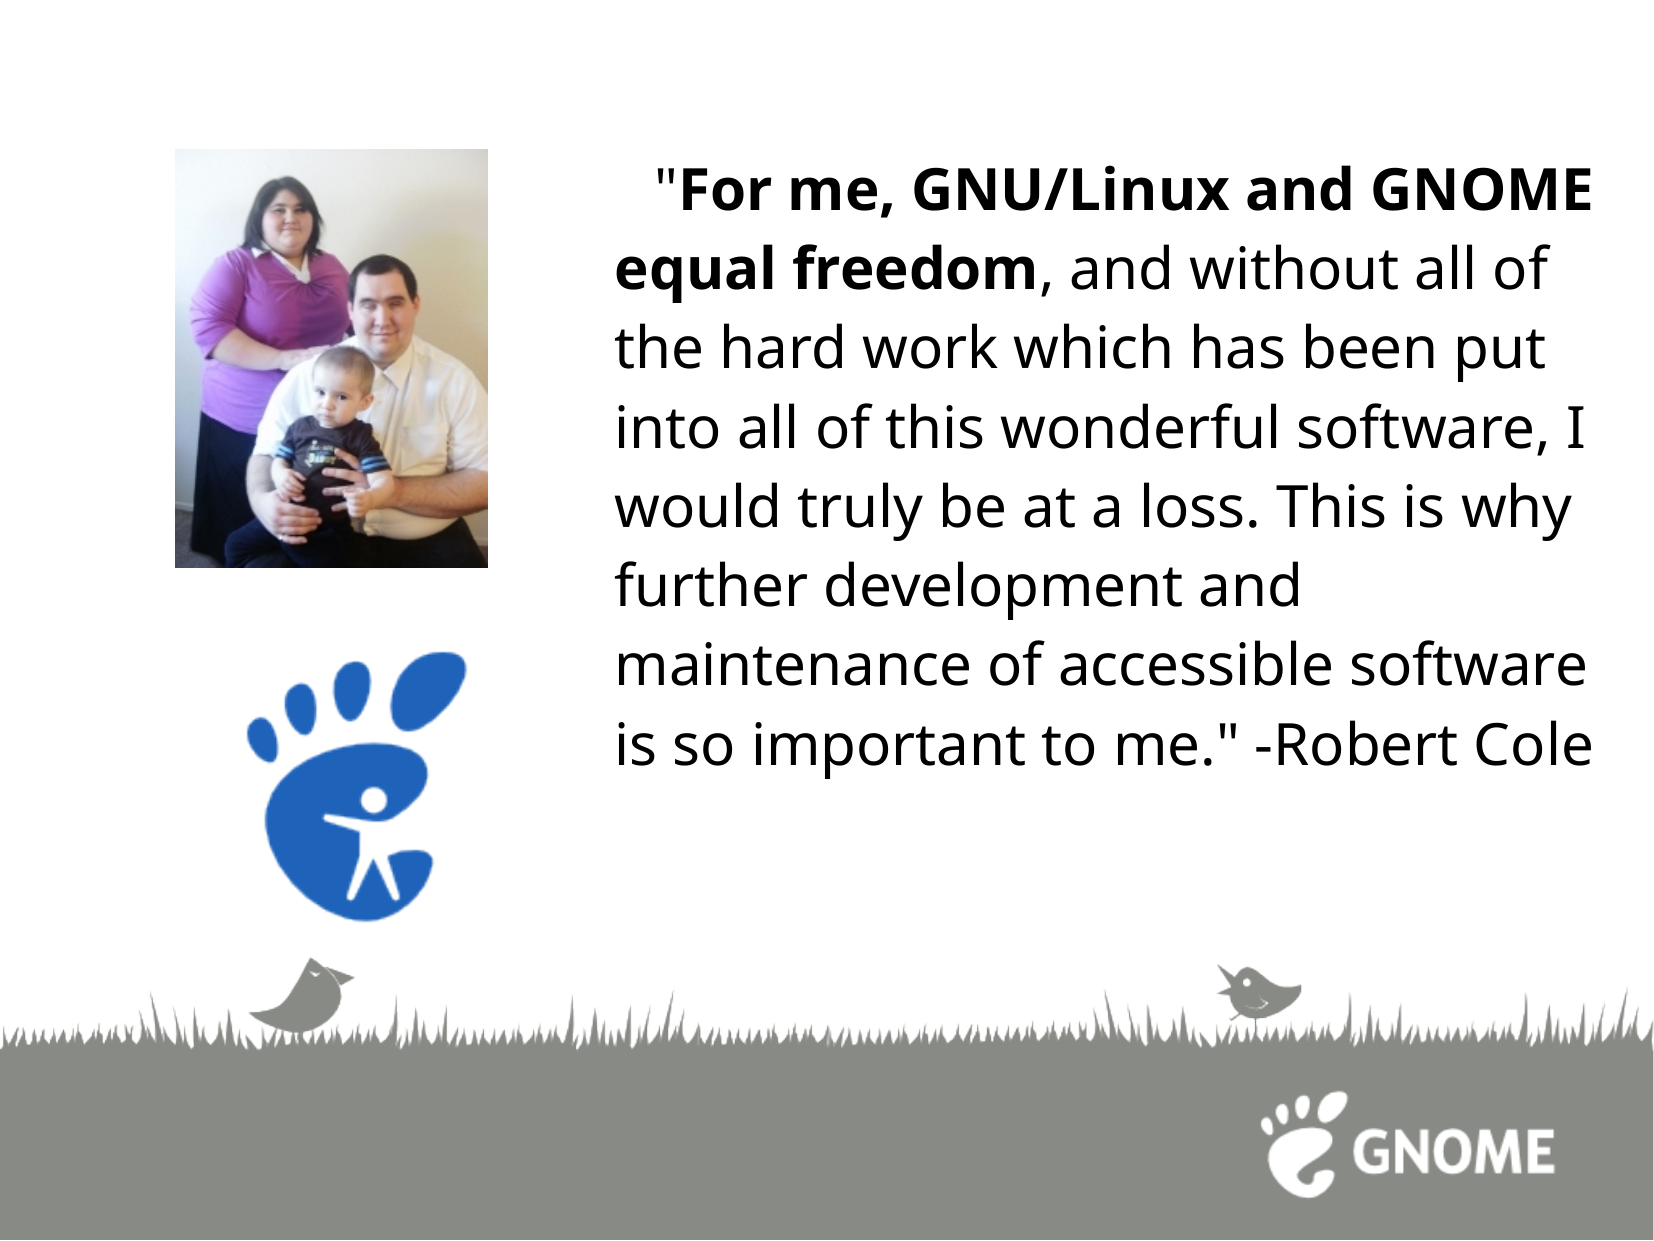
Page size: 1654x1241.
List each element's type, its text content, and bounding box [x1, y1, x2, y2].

text_box "For me, GNU/Linux and GNOME equal freedom, and without all of the hard work which has been put into all of this wonderful software, I would truly be at a loss. This is why further development and maintenance of accessible software is so important to me." -Robert Cole [600, 140, 1613, 863]
picture [0, 0, 1654, 1241]
